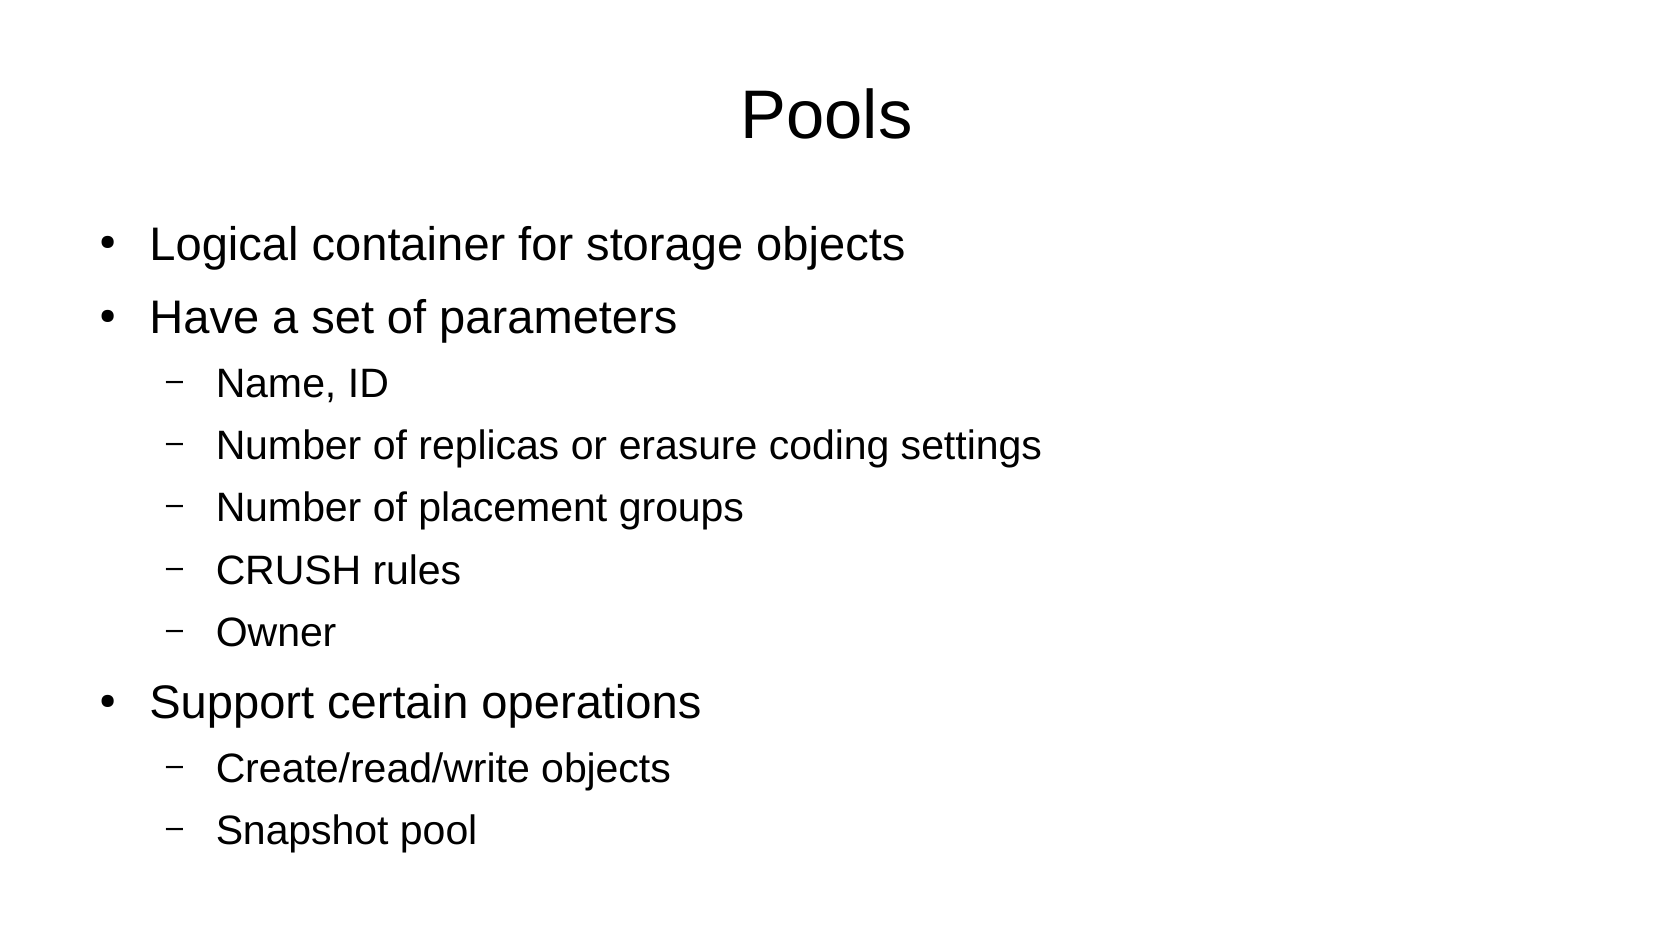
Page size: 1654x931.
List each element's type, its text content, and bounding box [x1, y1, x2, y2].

list Logical container for storage objects Have a set of parameters Name, ID Number of replicas or erasure coding settings Number of placement groups CRUSH rules Owner Support certain operations Create/read/write objects Snapshot pool [82, 217, 1571, 856]
title Pools [82, 37, 1571, 193]
